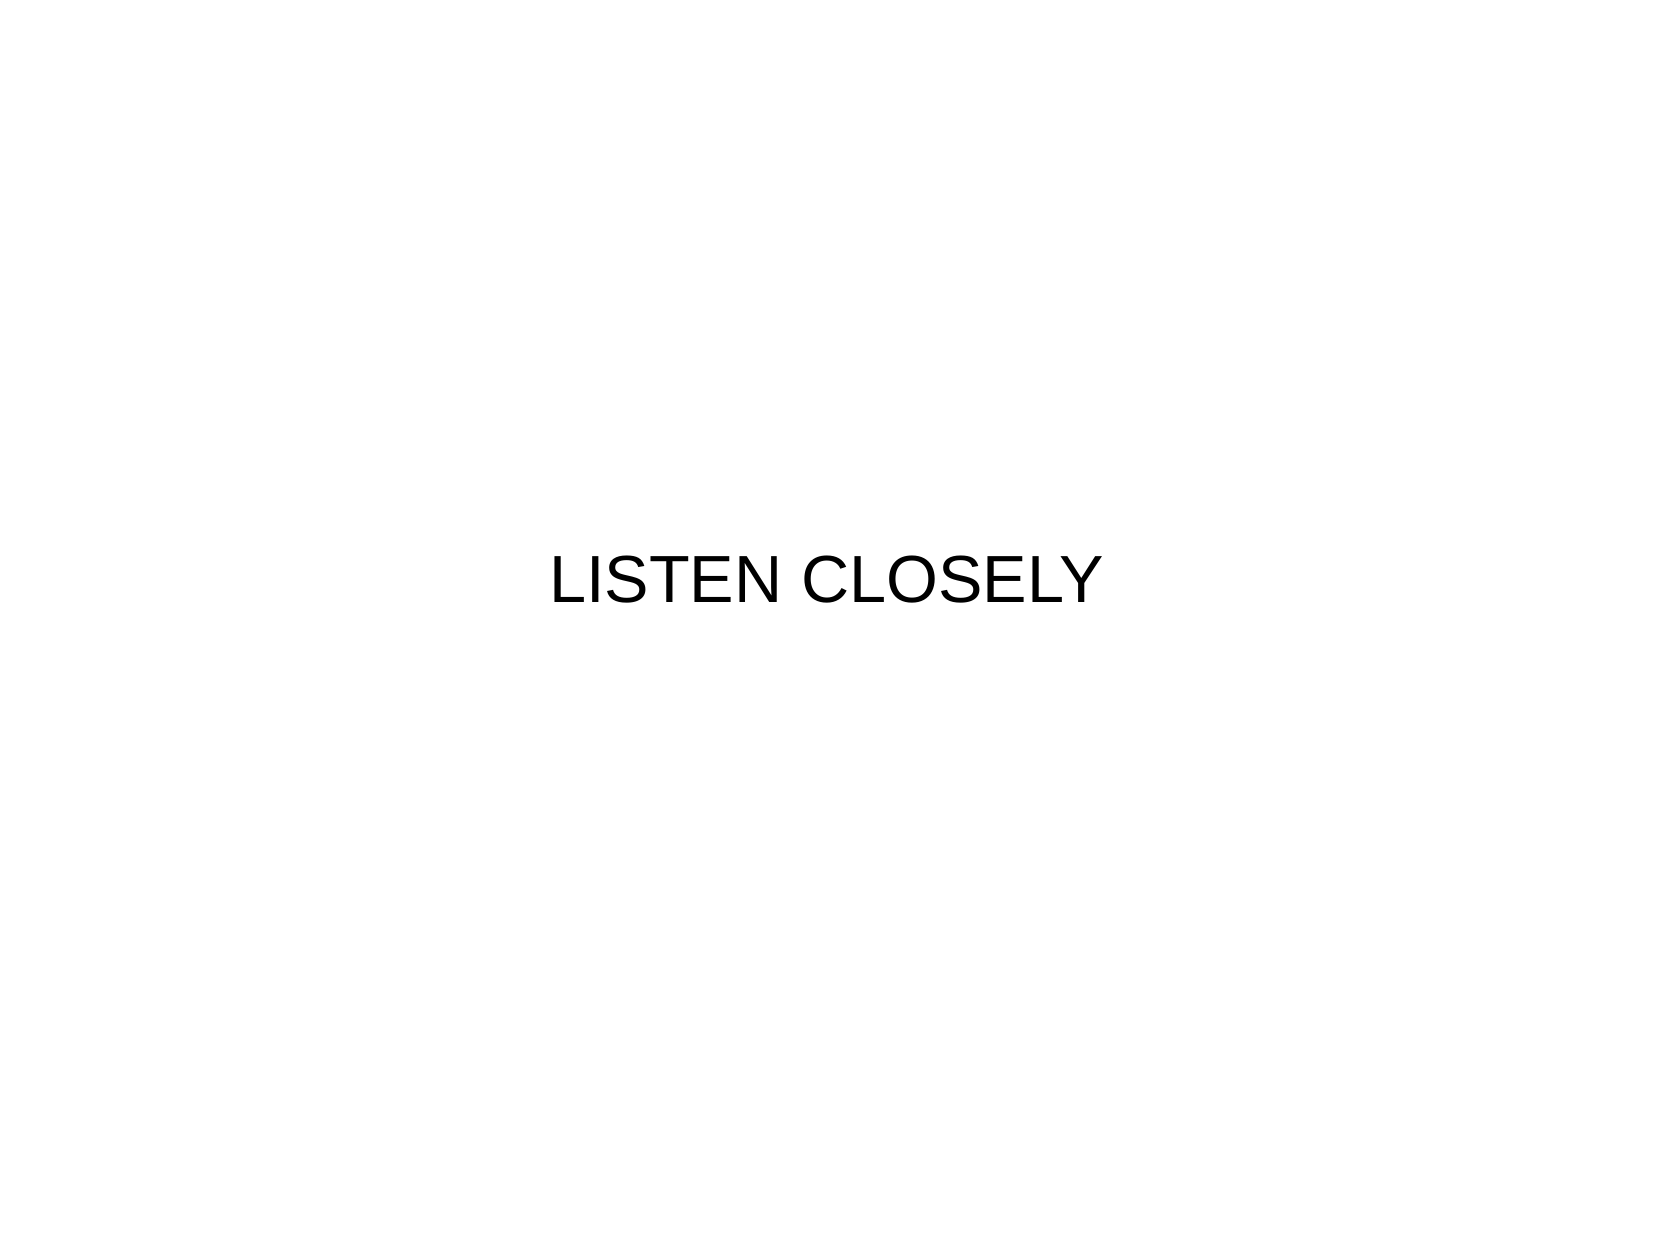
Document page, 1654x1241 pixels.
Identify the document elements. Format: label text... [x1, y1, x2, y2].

subtitle LISTEN CLOSELY [82, 49, 1571, 1109]
